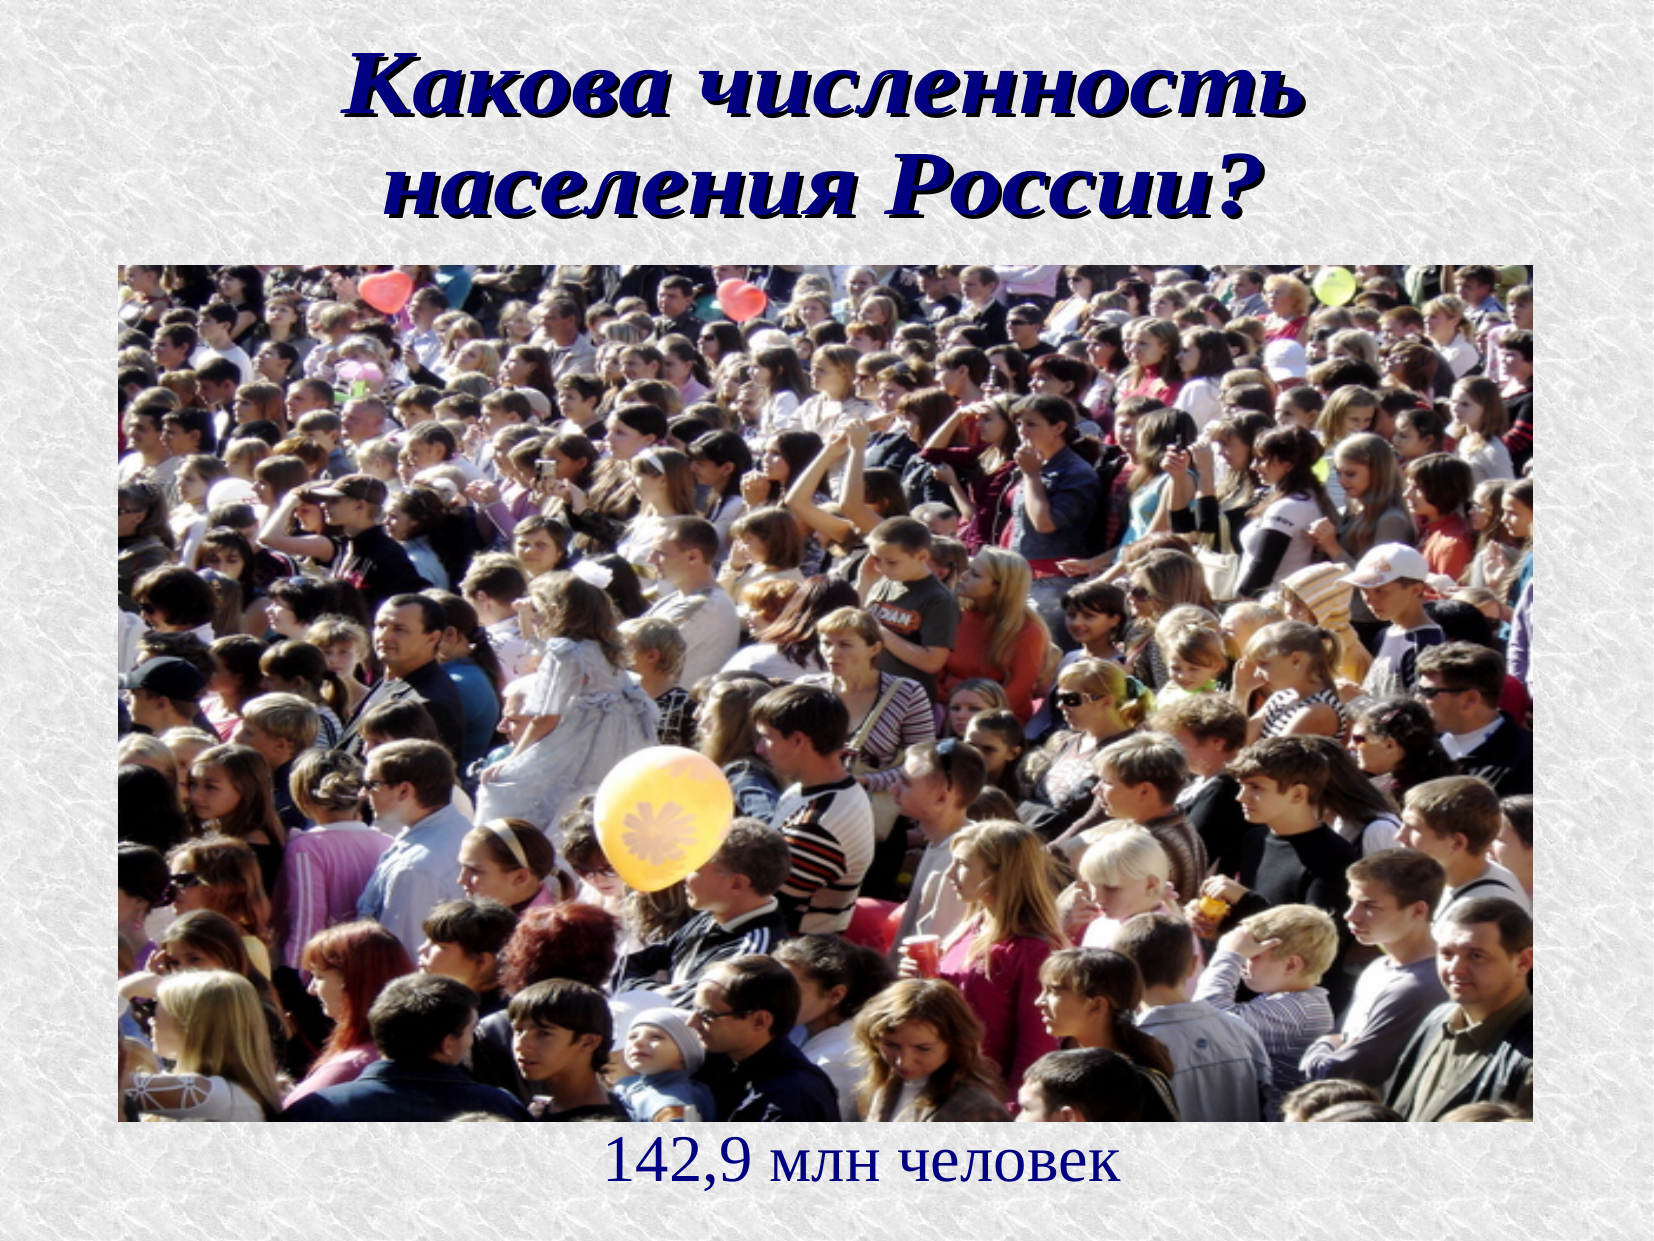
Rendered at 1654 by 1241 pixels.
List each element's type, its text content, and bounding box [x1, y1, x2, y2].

picture [0, 0, 1654, 1241]
title Какова численность населения России? [118, 29, 1531, 237]
list 142,9 млн человек [118, 1122, 1536, 1223]
